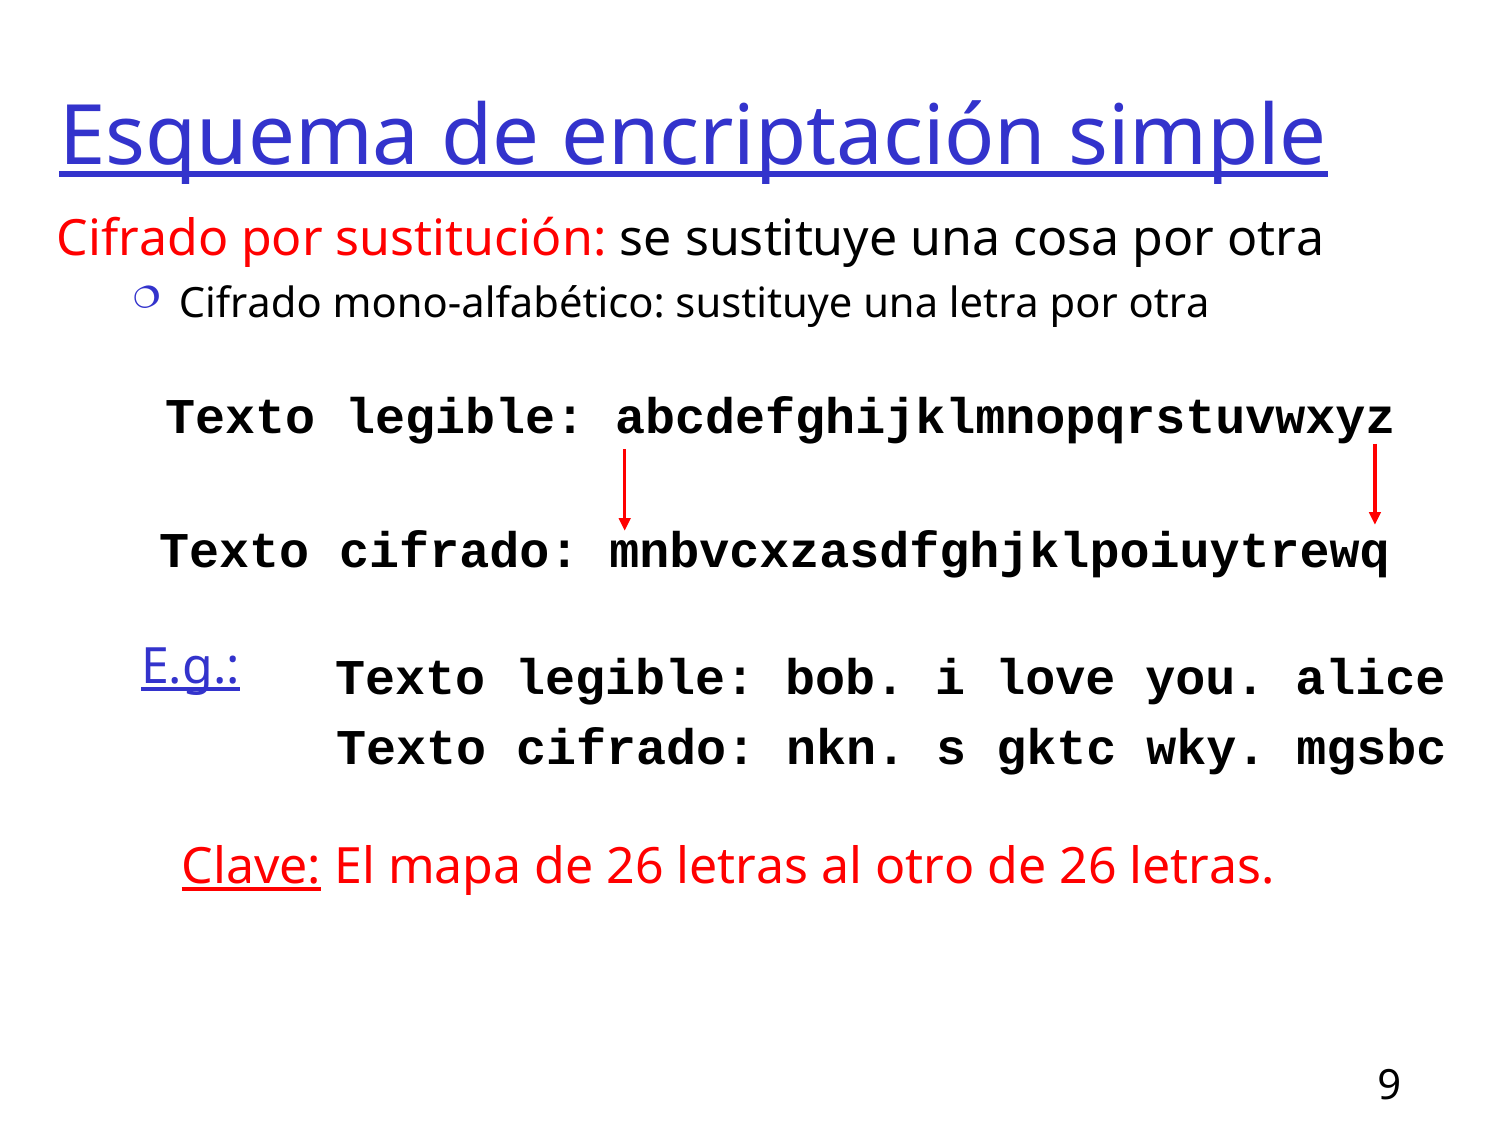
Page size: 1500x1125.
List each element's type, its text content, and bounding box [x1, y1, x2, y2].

text_box Texto legible: bob. i love you. alice [320, 636, 1460, 713]
list Cifrado por sustitución: se sustituye una cosa por otra Cifrado mono-alfabético: sustituye una letra por otra [41, 198, 1472, 429]
text_box Texto legible: abcdefghijklmnopqrstuvwxyz [150, 376, 1410, 452]
text_box E.g.: [126, 625, 256, 702]
text_box Texto cifrado: nkn. s gktc wky. mgsbc [321, 706, 1461, 782]
text_box Texto cifrado: mnbvcxzasdfghjklpoiuytrewq [144, 510, 1404, 586]
text_box Clave: El mapa de 26 letras al otro de 26 letras. [166, 825, 1291, 902]
title Esquema de encriptación simple [44, 37, 1456, 198]
